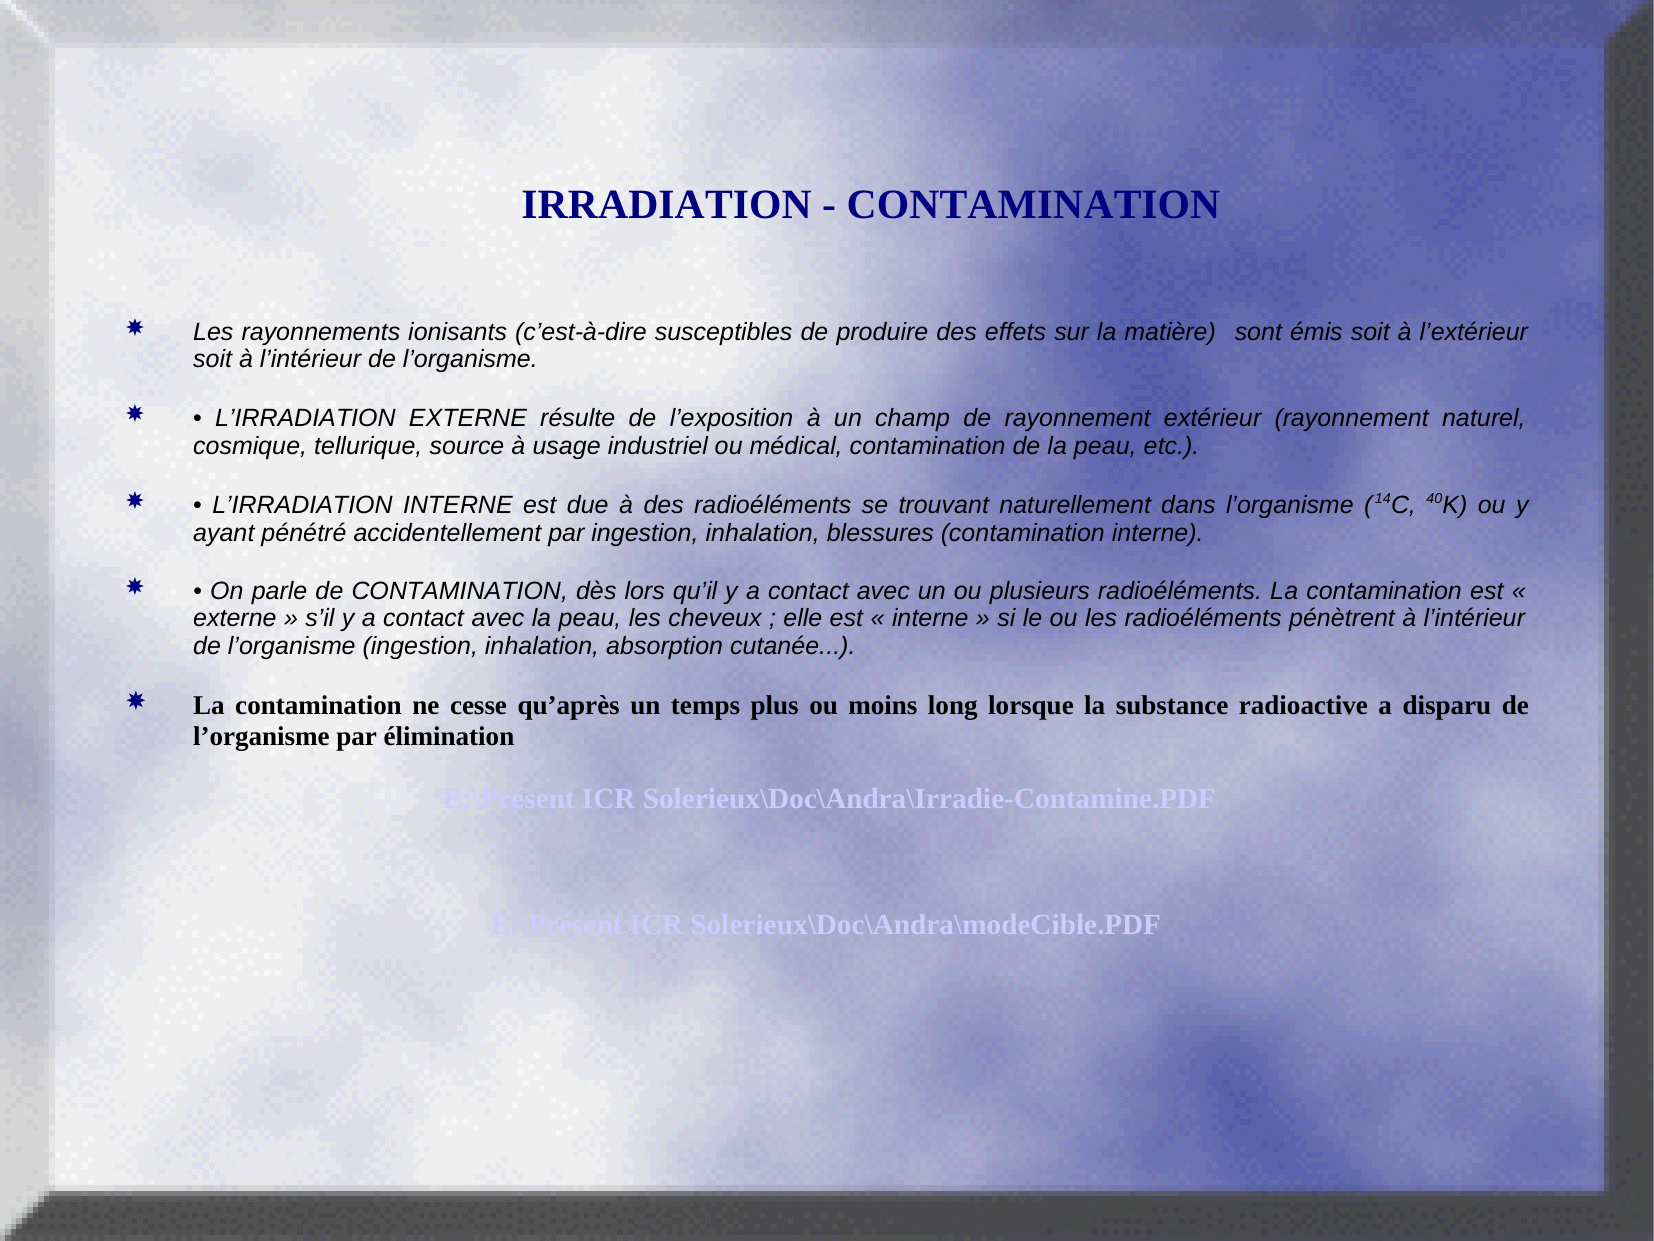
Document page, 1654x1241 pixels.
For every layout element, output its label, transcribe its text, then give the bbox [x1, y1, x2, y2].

title IRRADIATION - CONTAMINATION [201, 105, 1542, 306]
picture [0, 0, 1654, 1241]
list Les rayonnements ionisants (c’est-à-dire susceptibles de produire des effets sur la matière) sont émis soit à l’extérieur soit à l’intérieur de l’organisme. • L’IRRADIATION EXTERNE résulte de l’exposition à un champ de rayonnement extérieur (rayonnement naturel, cosmique, tellurique, source à usage industriel ou médical, contamination de la peau, etc.). • L’IRRADIATION INTERNE est due à des radioéléments se trouvant naturellement dans l’organisme (14C, 40K) ou y ayant pénétré accidentellement par ingestion, inhalation, blessures (contamination interne). • On parle de CONTAMINATION, dès lors qu’il y a contact avec un ou plusieurs radioéléments. La contamination est « externe » s’il y a contact avec la peau, les cheveux ; elle est « interne » si le ou les radioéléments pénètrent à l’intérieur de l’organisme (ingestion, inhalation, absorption cutanée...). La contamination ne cesse qu’après un temps plus ou moins long lorsque la substance radioactive a disparu de l’organisme par élimination E:\Présent ICR Solerieux\Doc\Andra\Irradie-Contamine.PDF E:\Présent ICR Solerieux\Doc\Andra\modeCible.PDF [118, 318, 1529, 1093]
